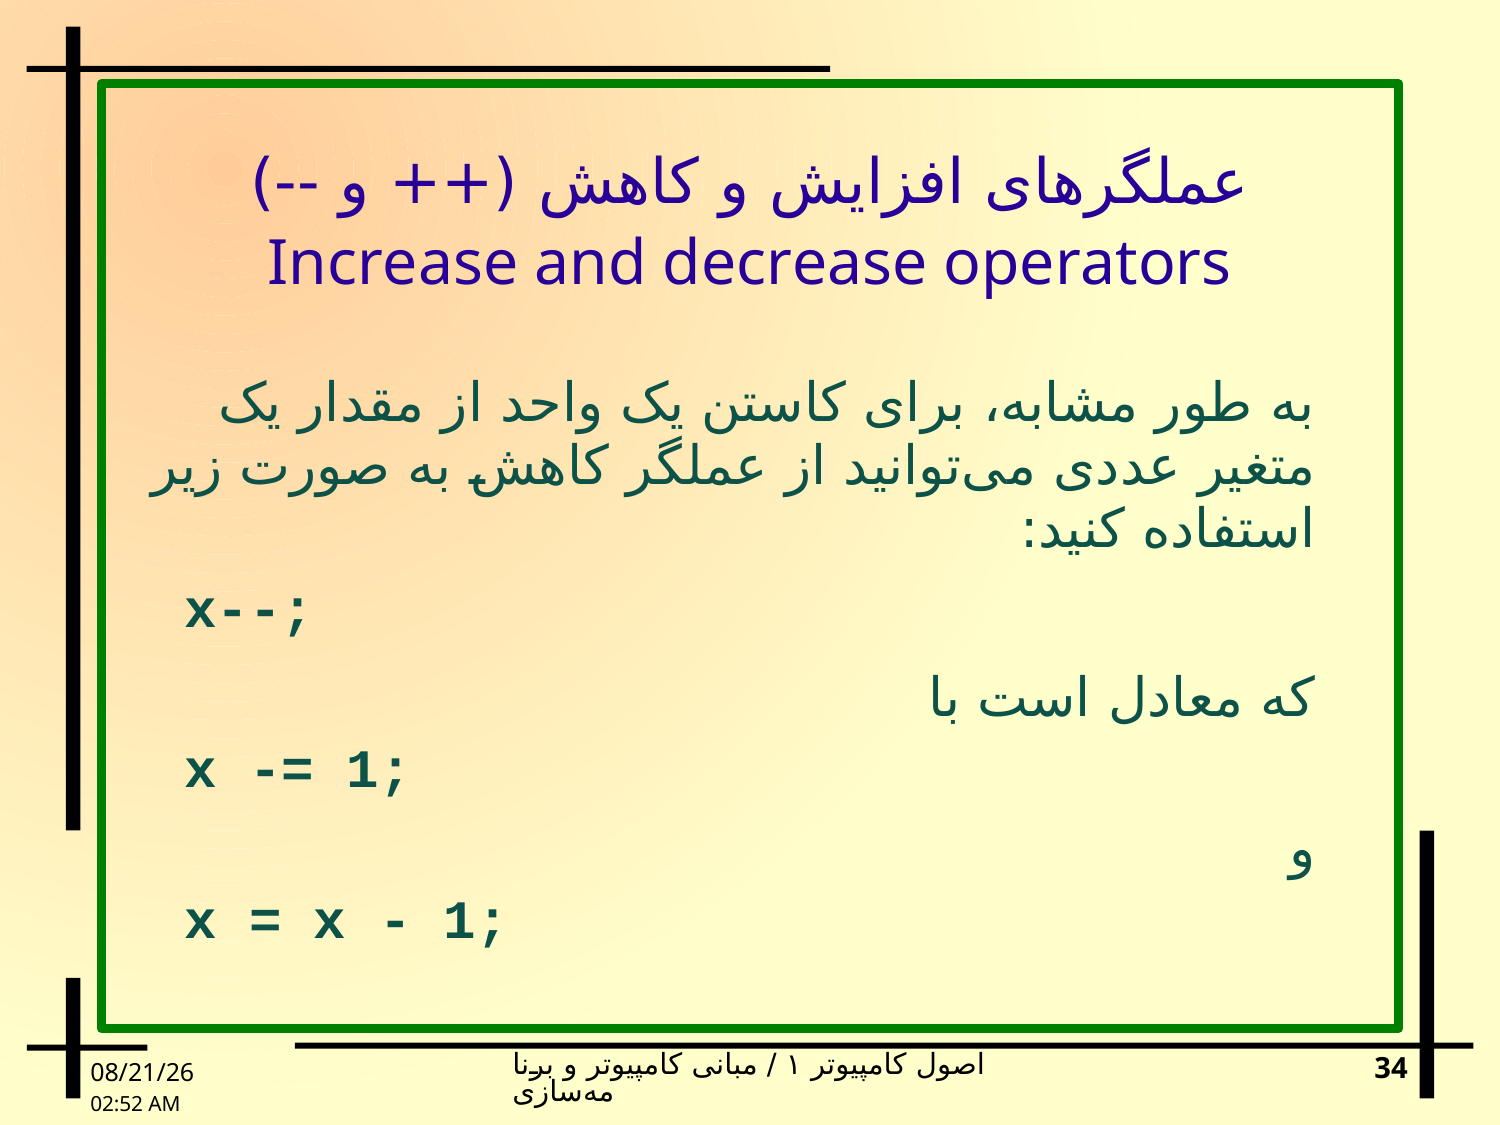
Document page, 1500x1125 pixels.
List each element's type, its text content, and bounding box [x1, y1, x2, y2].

title عملگرهای افزایش و کاهش (++ و --) Increase and decrease operators [106, 121, 1394, 327]
list به طور مشابه، برای کاستن یک واحد از مقدار یک متغیر عددی می‌توانید از عملگر کاهش به صورت زیر استفاده کنید: x--; که معادل است با x -= 1; و x = x - 1; [131, 371, 1369, 980]
